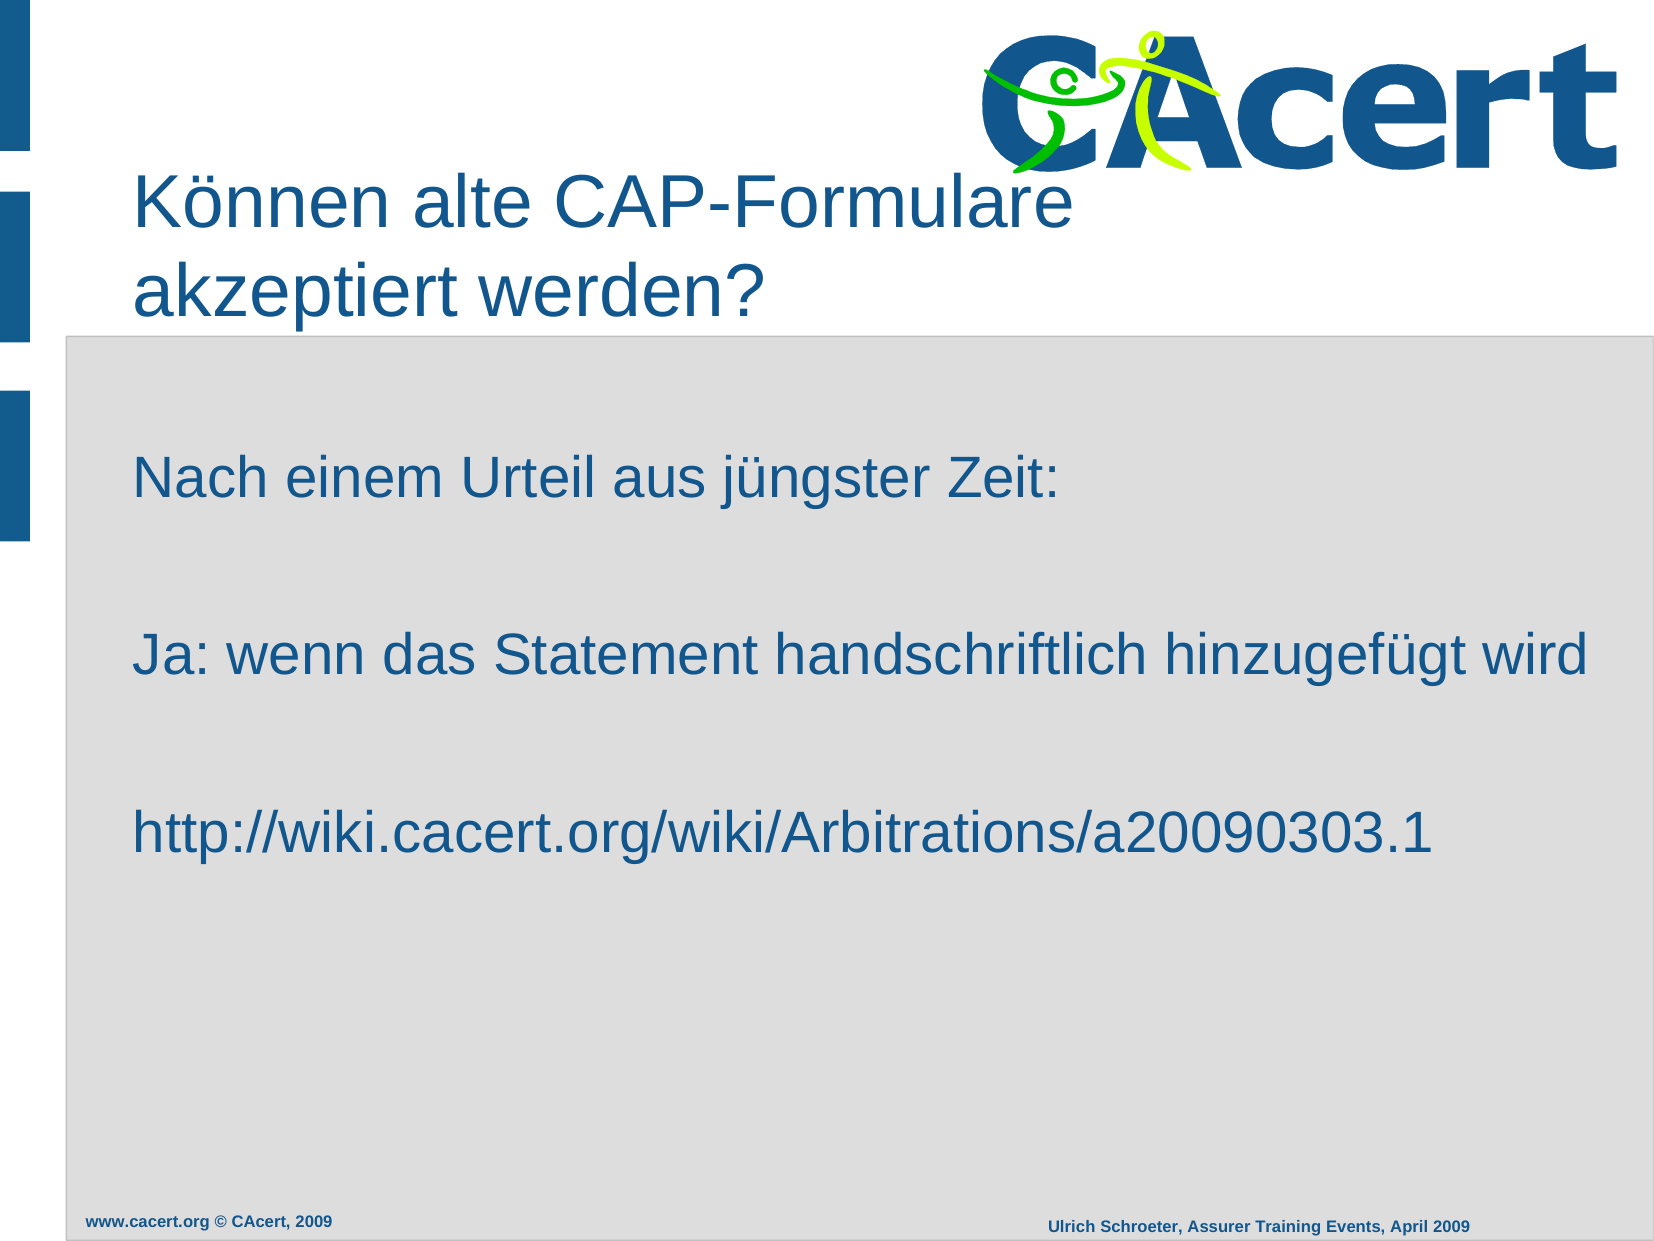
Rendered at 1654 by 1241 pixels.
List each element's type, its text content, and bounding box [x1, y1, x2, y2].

text_box Nach einem Urteil aus jüngster Zeit: Ja: wenn das Statement handschriftlich hinzugefügt wird http://wiki.cacert.org/wiki/Arbitrations/a20090303.1 [118, 413, 1607, 873]
text_box Können alte CAP-Formulare akzeptiert werden? [118, 147, 1091, 341]
